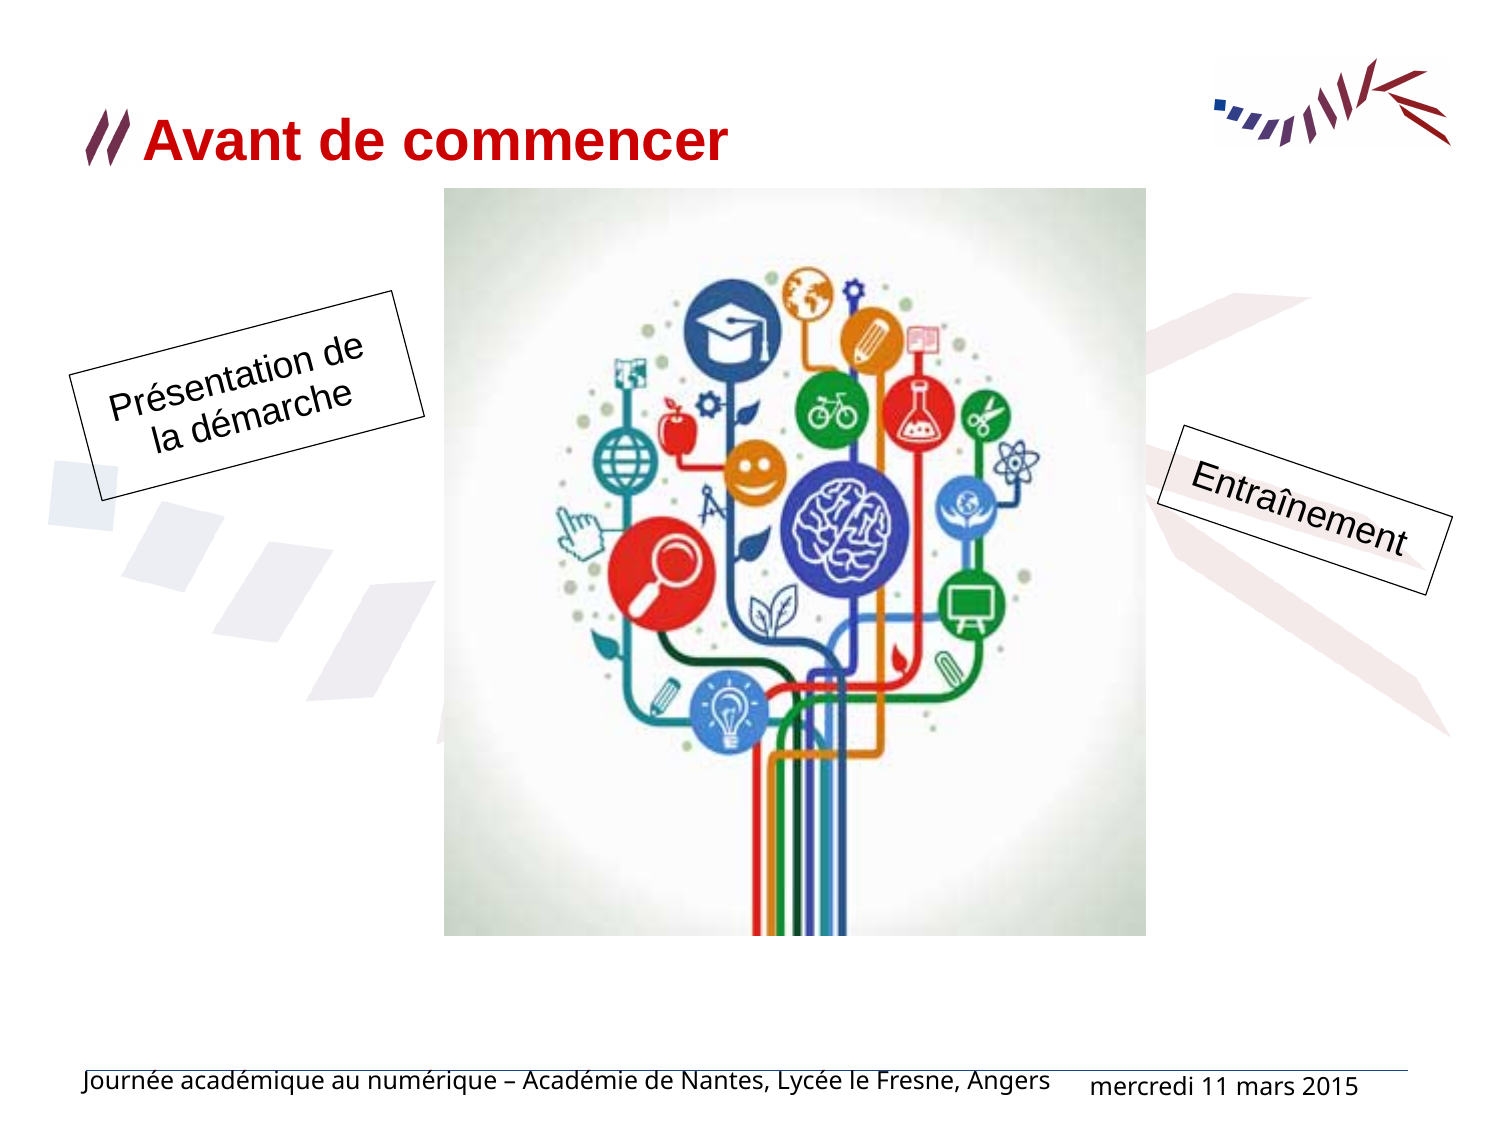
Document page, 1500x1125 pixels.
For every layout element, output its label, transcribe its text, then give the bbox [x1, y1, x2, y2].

text_box Présentation de la démarche [69, 290, 425, 501]
picture [1214, 58, 1451, 147]
slide_number [82, 348, 168, 371]
picture [48, 188, 1451, 936]
text_box Journée académique au numérique – Académie de Nantes, Lycée le Fresne, Angers [0, 1057, 1127, 1125]
text_box Entraînement [1157, 425, 1453, 596]
title Avant de commencer [70, 94, 1443, 282]
text_box mercredi 11 mars 2015 [1074, 1063, 1500, 1125]
slide_number [82, 348, 1458, 1002]
